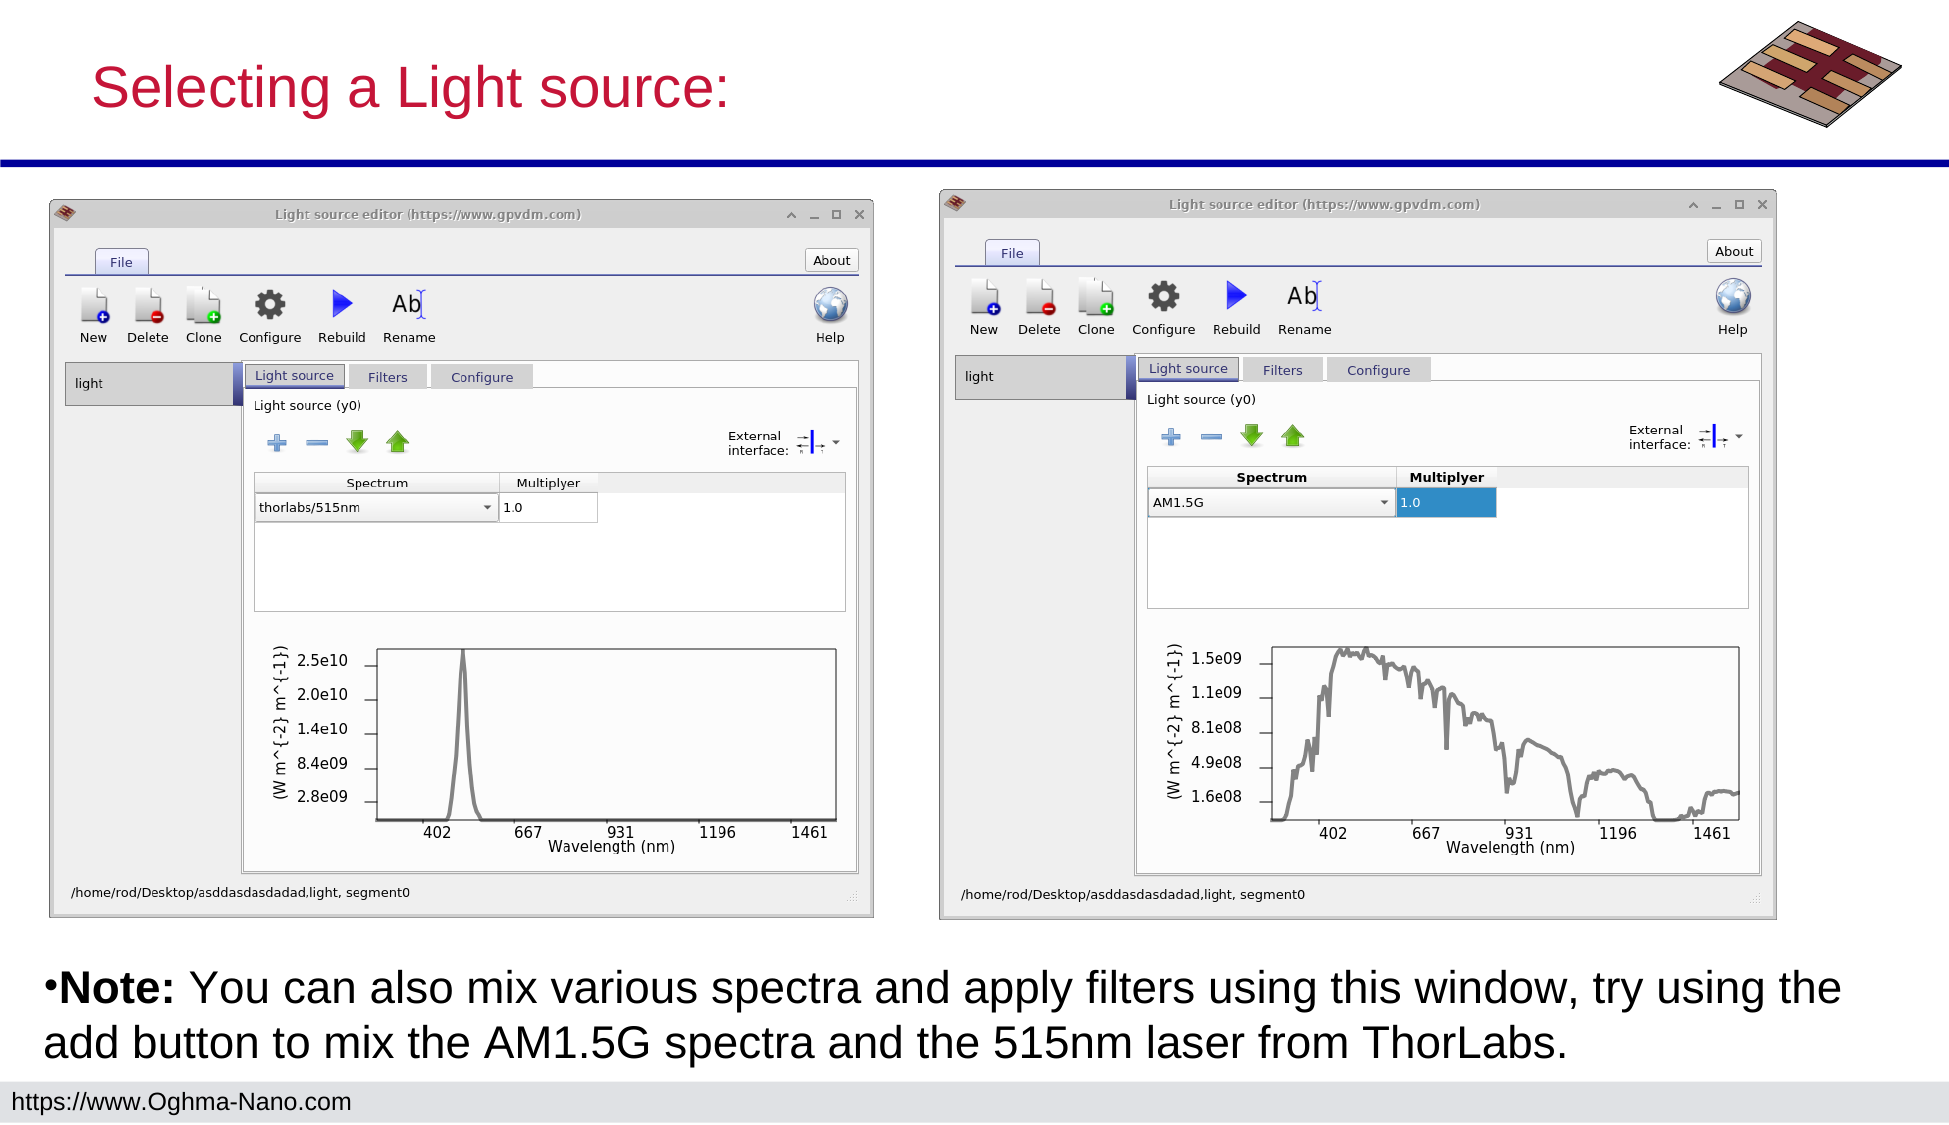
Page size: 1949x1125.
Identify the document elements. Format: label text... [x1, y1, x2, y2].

picture [939, 189, 1777, 920]
picture [49, 199, 874, 918]
title Selecting a Light source: [76, 34, 1685, 140]
text_box Note: You can also mix various spectra and apply filters using this window, try using the add button to mix the AM1.5G spectra and the 515nm laser from ThorLabs. [28, 949, 1897, 1125]
